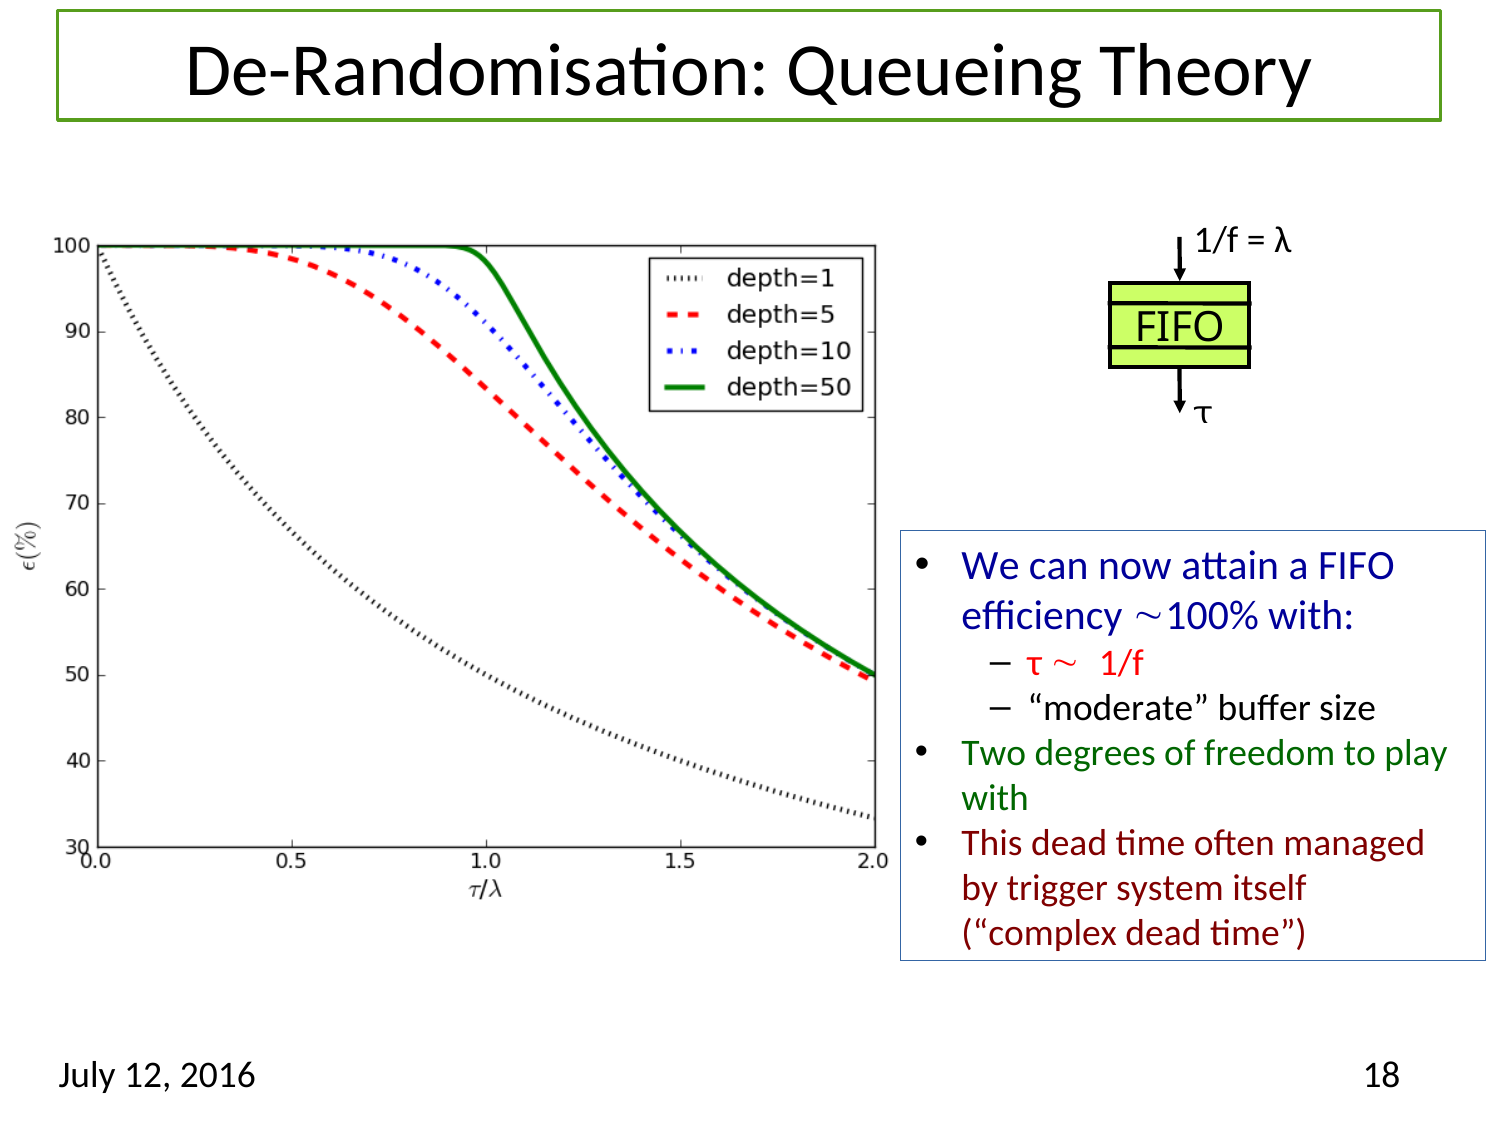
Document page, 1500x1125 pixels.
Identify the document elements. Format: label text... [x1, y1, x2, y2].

text_box We can now attain a FIFO efficiency ~100% with: τ ~ 1/f “moderate” buffer size Two degrees of freedom to play with This dead time often managed by trigger system itself (“complex dead time”) [900, 530, 1486, 961]
text_box 1/f = λ [1178, 207, 1307, 269]
text_box FIFO [1109, 350, 1250, 368]
title De-Randomisation: Queueing Theory [57, 10, 1441, 121]
text_box FIFO [1109, 306, 1250, 345]
picture [4, 201, 912, 922]
text_box  [1178, 378, 1229, 440]
text_box FIFO [1109, 282, 1250, 301]
